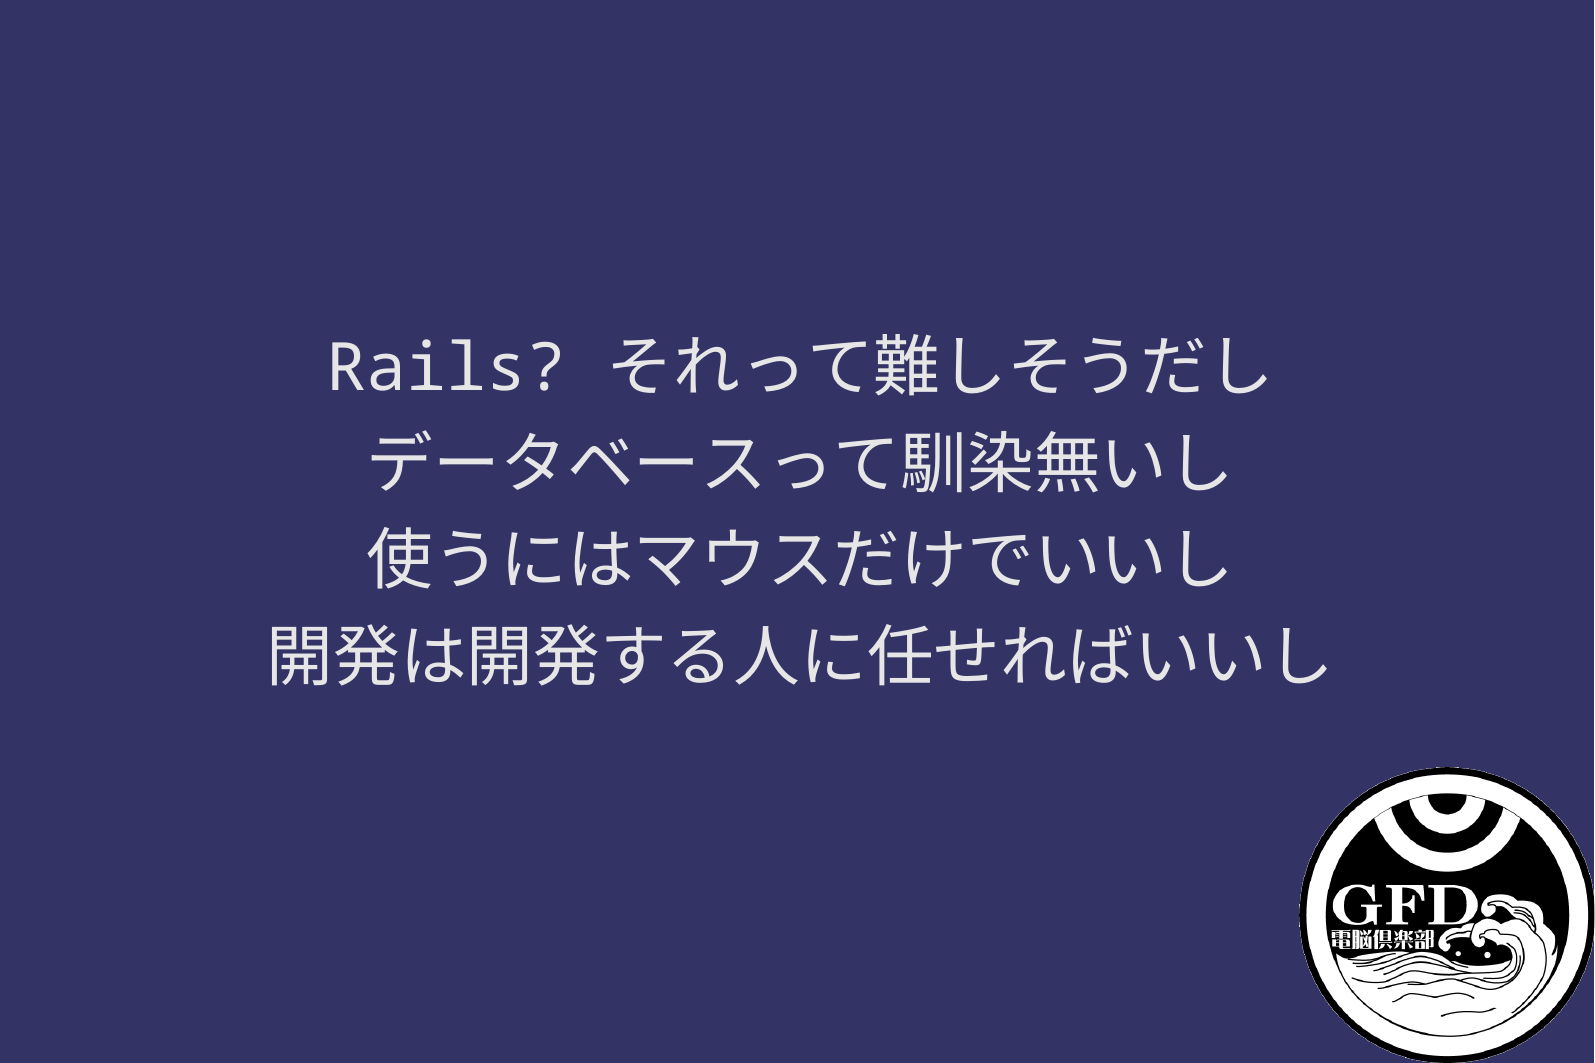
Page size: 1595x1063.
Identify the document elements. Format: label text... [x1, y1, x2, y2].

list Rails? それって難しそうだし データベースって馴染無いし 使うにはマウスだけでいいし 開発は開発する人に任せればいいし [172, 312, 1418, 968]
picture [1299, 767, 1595, 1063]
